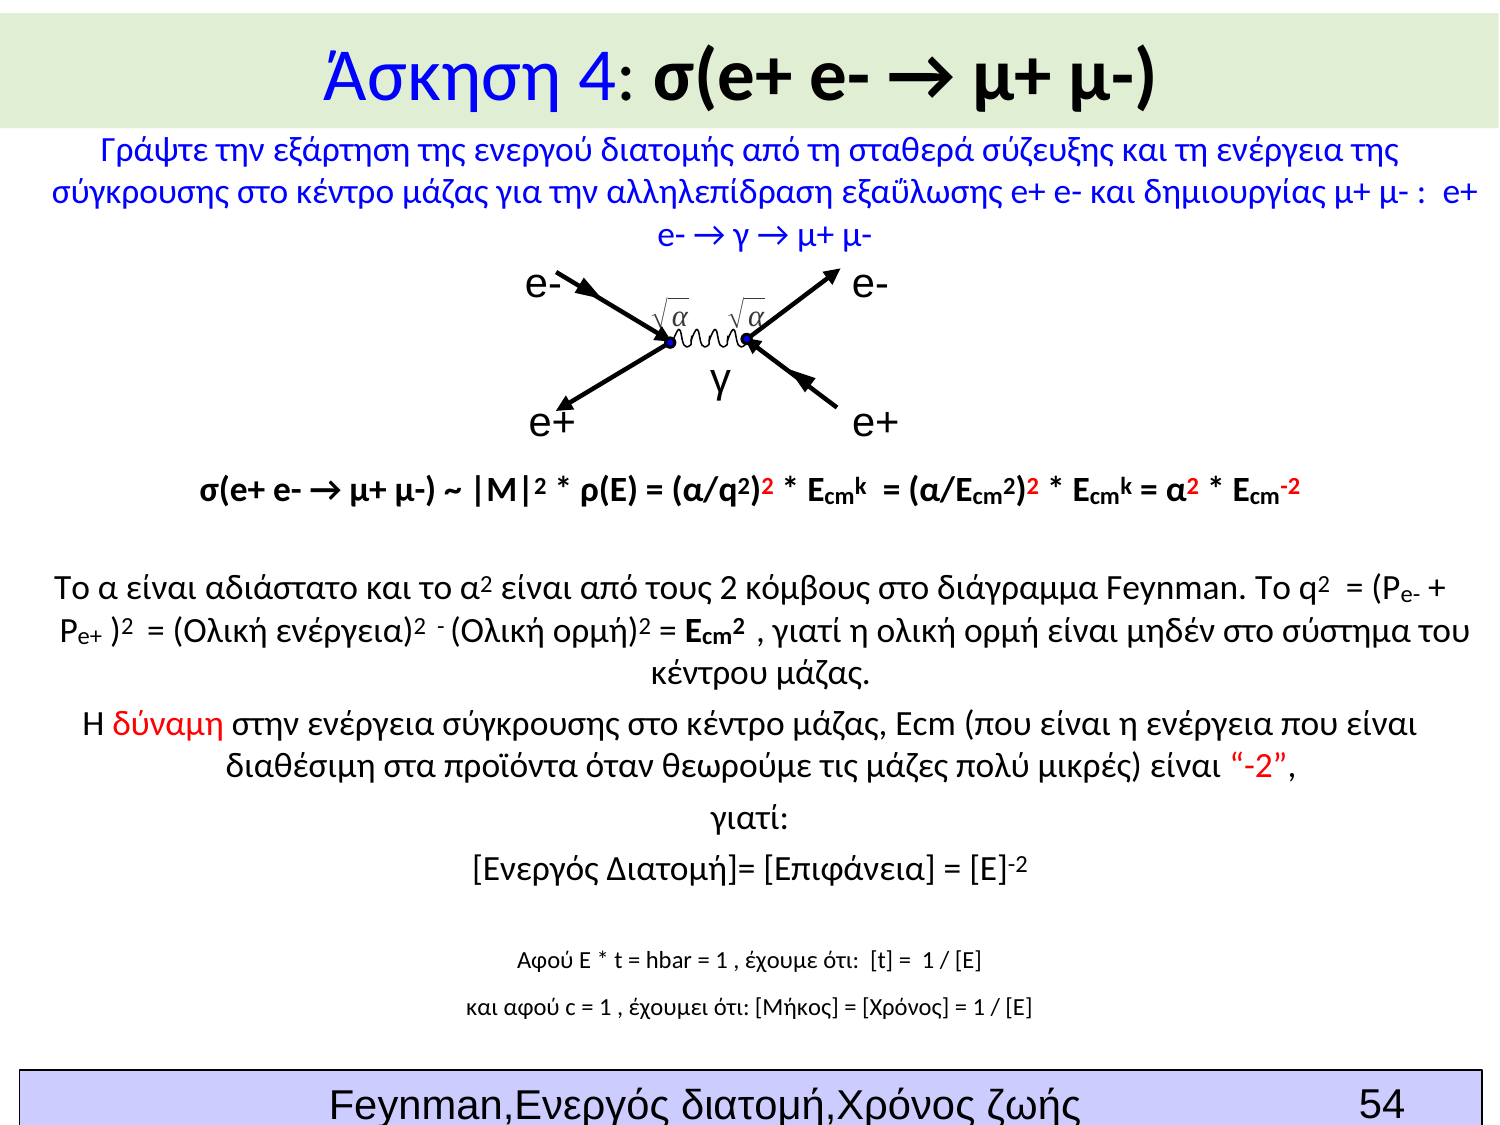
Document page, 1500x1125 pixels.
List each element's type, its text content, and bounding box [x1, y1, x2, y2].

text_box e- [837, 248, 879, 290]
text_box e- [530, 277, 541, 284]
text_box [741, 334, 752, 344]
text_box γ [695, 343, 729, 384]
text_box [665, 337, 675, 348]
text_box e+ [513, 387, 562, 428]
chart [643, 295, 700, 333]
text_box e+ [837, 387, 885, 428]
chart [643, 328, 651, 333]
text_box e+ [858, 416, 869, 423]
title Άσκηση 4: σ(e+ e- → μ+ μ-) [0, 13, 1499, 118]
text_box e+ [534, 416, 545, 423]
list Γράψτε την εξάρτηση της ενεργού διατομής από τη σταθερά σύζευξης και τη ενέργεια της σύγκρουσης στο κέντρο μάζας για την αλληλεπίδραση εξαΰλωσης e+ e- και δημιουργίας μ+ μ- : e+ e- → γ → μ+ μ- σ(e+ e- → μ+ μ-) ~ |Μ|2 * ρ(Ε) = (α/q2)2 * Ecmk = (α/Ecm2)2 * Ecmk = α2 * Ecm-2 Το α είναι αδιάστατο και το α2 είναι από τους 2 κόμβους στο διάγραμμα Feynman. To q2 = (Pe- + Pe+ )2 = (Ολική ενέργεια)2 - (Ολική ορμή)2 = Ecm2 , γιατί η ολική ορμή είναι μηδέν στο σύστημα του κέντρου μάζας. Η δύναμη στην ενέργεια σύγκρουσης στο κέντρο μάζας, Εcm (που είναι η ενέργεια που είναι διαθέσιμη στα προϊόντα όταν θεωρούμε τις μάζες πολύ μικρές) είναι “-2”, γιατί: [Ενεργός Διατομή]= [Επιφάνεια] = [Ε]-2 Αφού E * t = hbar = 1 , έχουμε ότι: [t] = 1 / [Ε] και αφού c = 1 , έχουμει ότι: [Μήκος] = [Χρόνος] = 1 / [Ε] [0, 118, 1500, 1051]
text_box e- [509, 248, 552, 290]
text_box e- [857, 277, 868, 284]
chart [719, 295, 776, 333]
